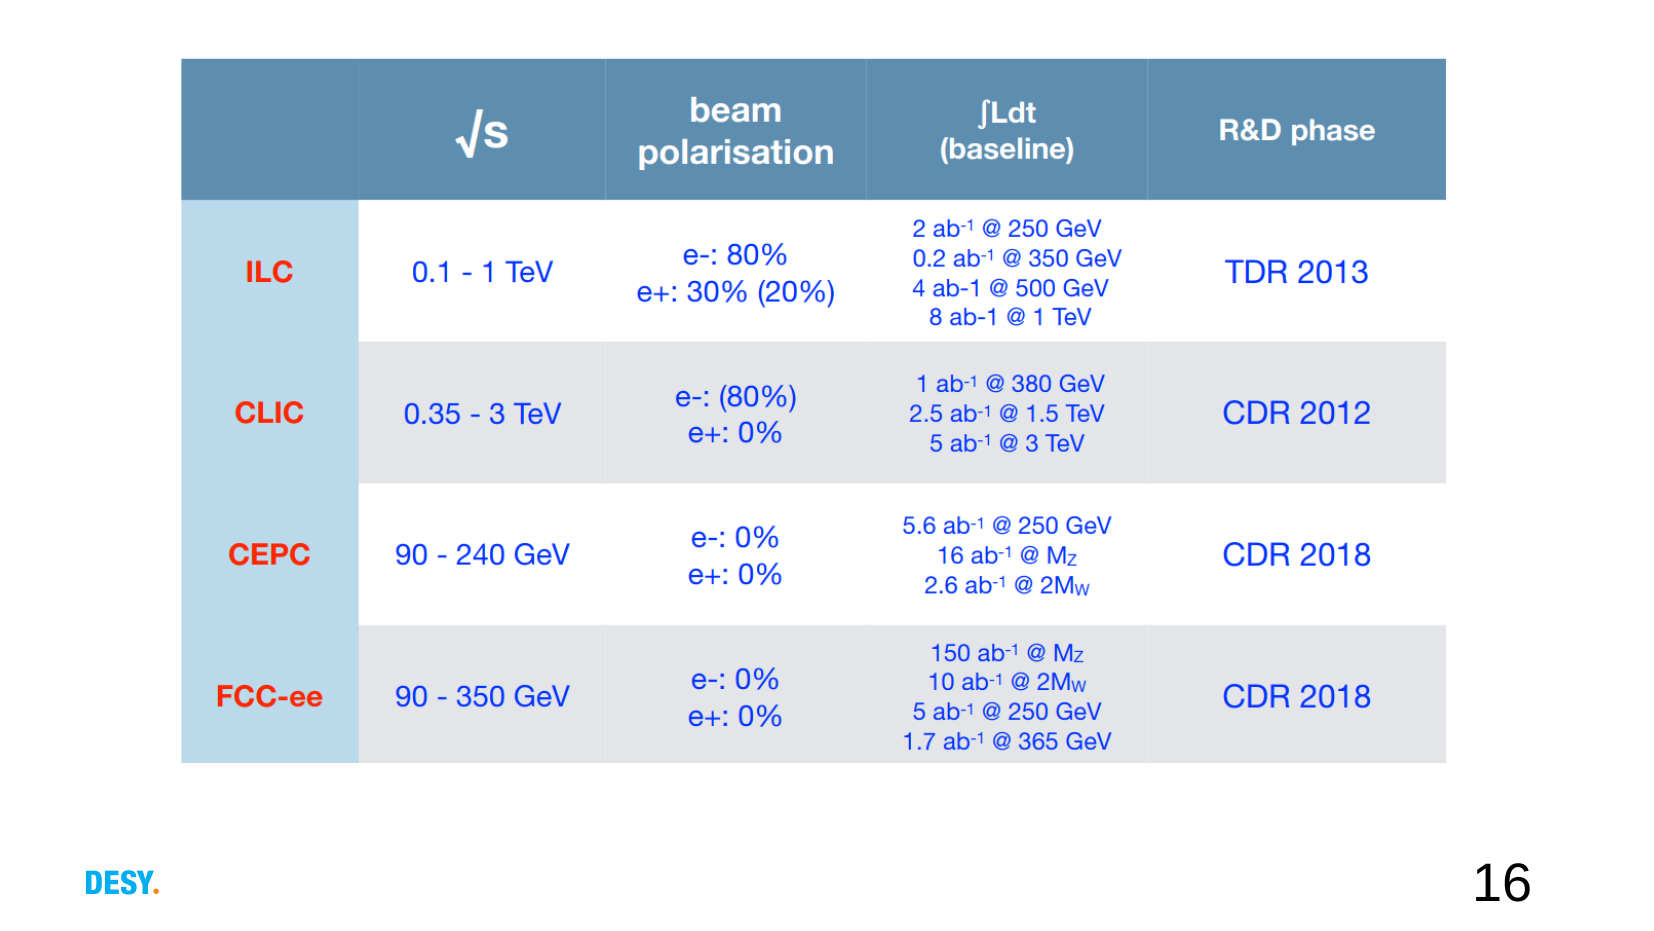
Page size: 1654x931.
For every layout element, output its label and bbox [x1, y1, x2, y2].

picture [181, 58, 1447, 764]
